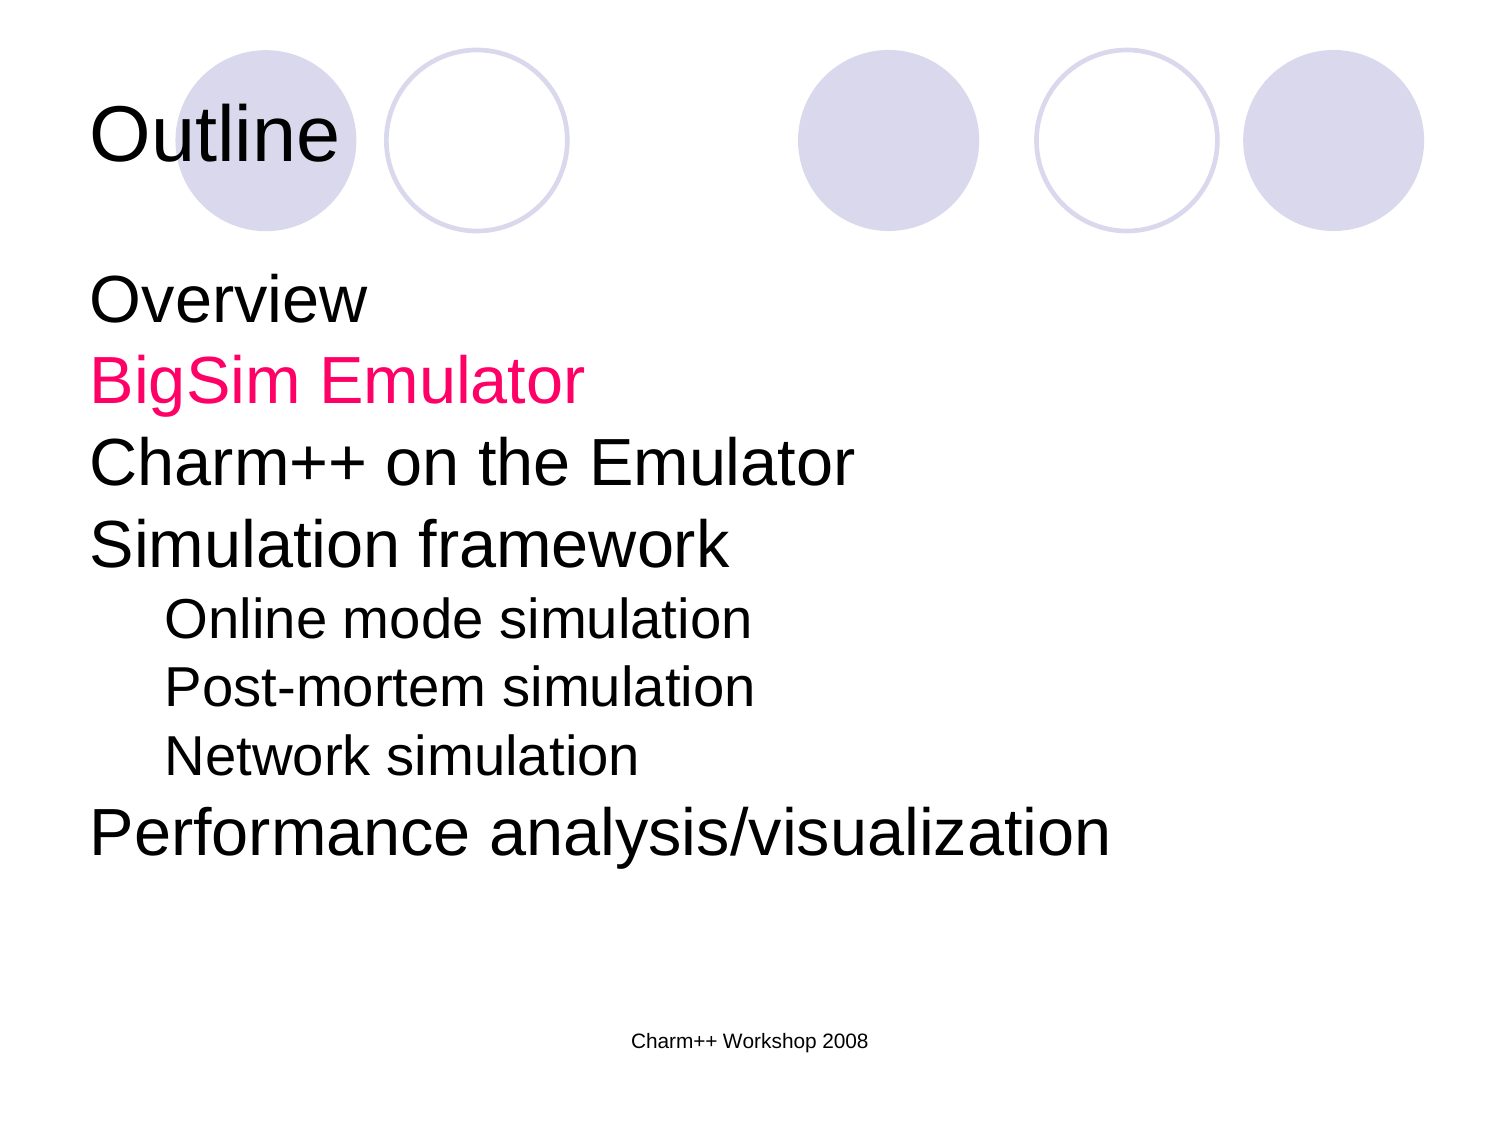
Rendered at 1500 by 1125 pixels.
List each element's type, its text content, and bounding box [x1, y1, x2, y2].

list Overview BigSim Emulator Charm++ on the Emulator Simulation framework Online mode simulation Post-mortem simulation Network simulation Performance analysis/visualization [75, 262, 1426, 1006]
title Outline [75, 45, 1426, 233]
